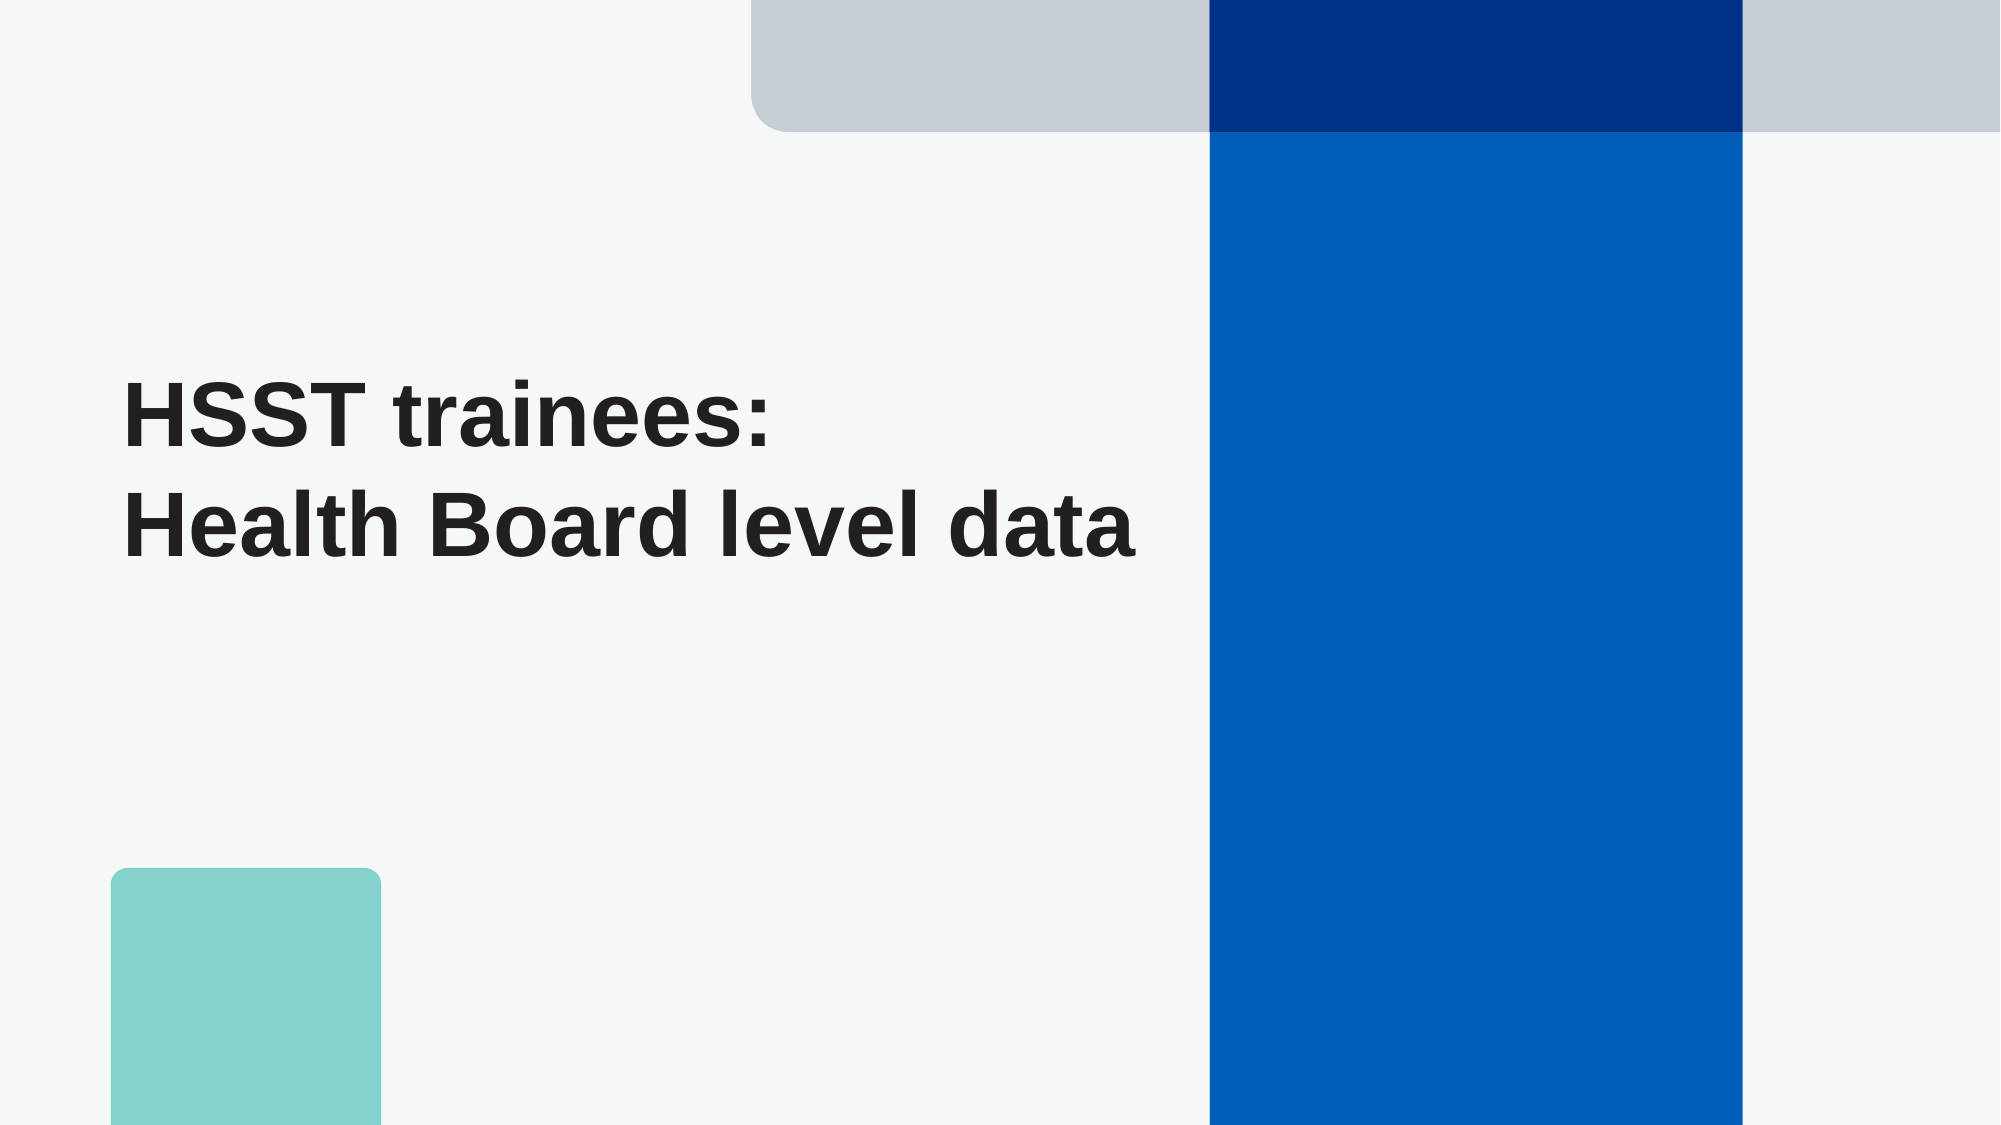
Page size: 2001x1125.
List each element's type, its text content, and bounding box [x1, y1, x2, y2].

title HSST trainees: Health Board level data [122, 355, 1188, 573]
